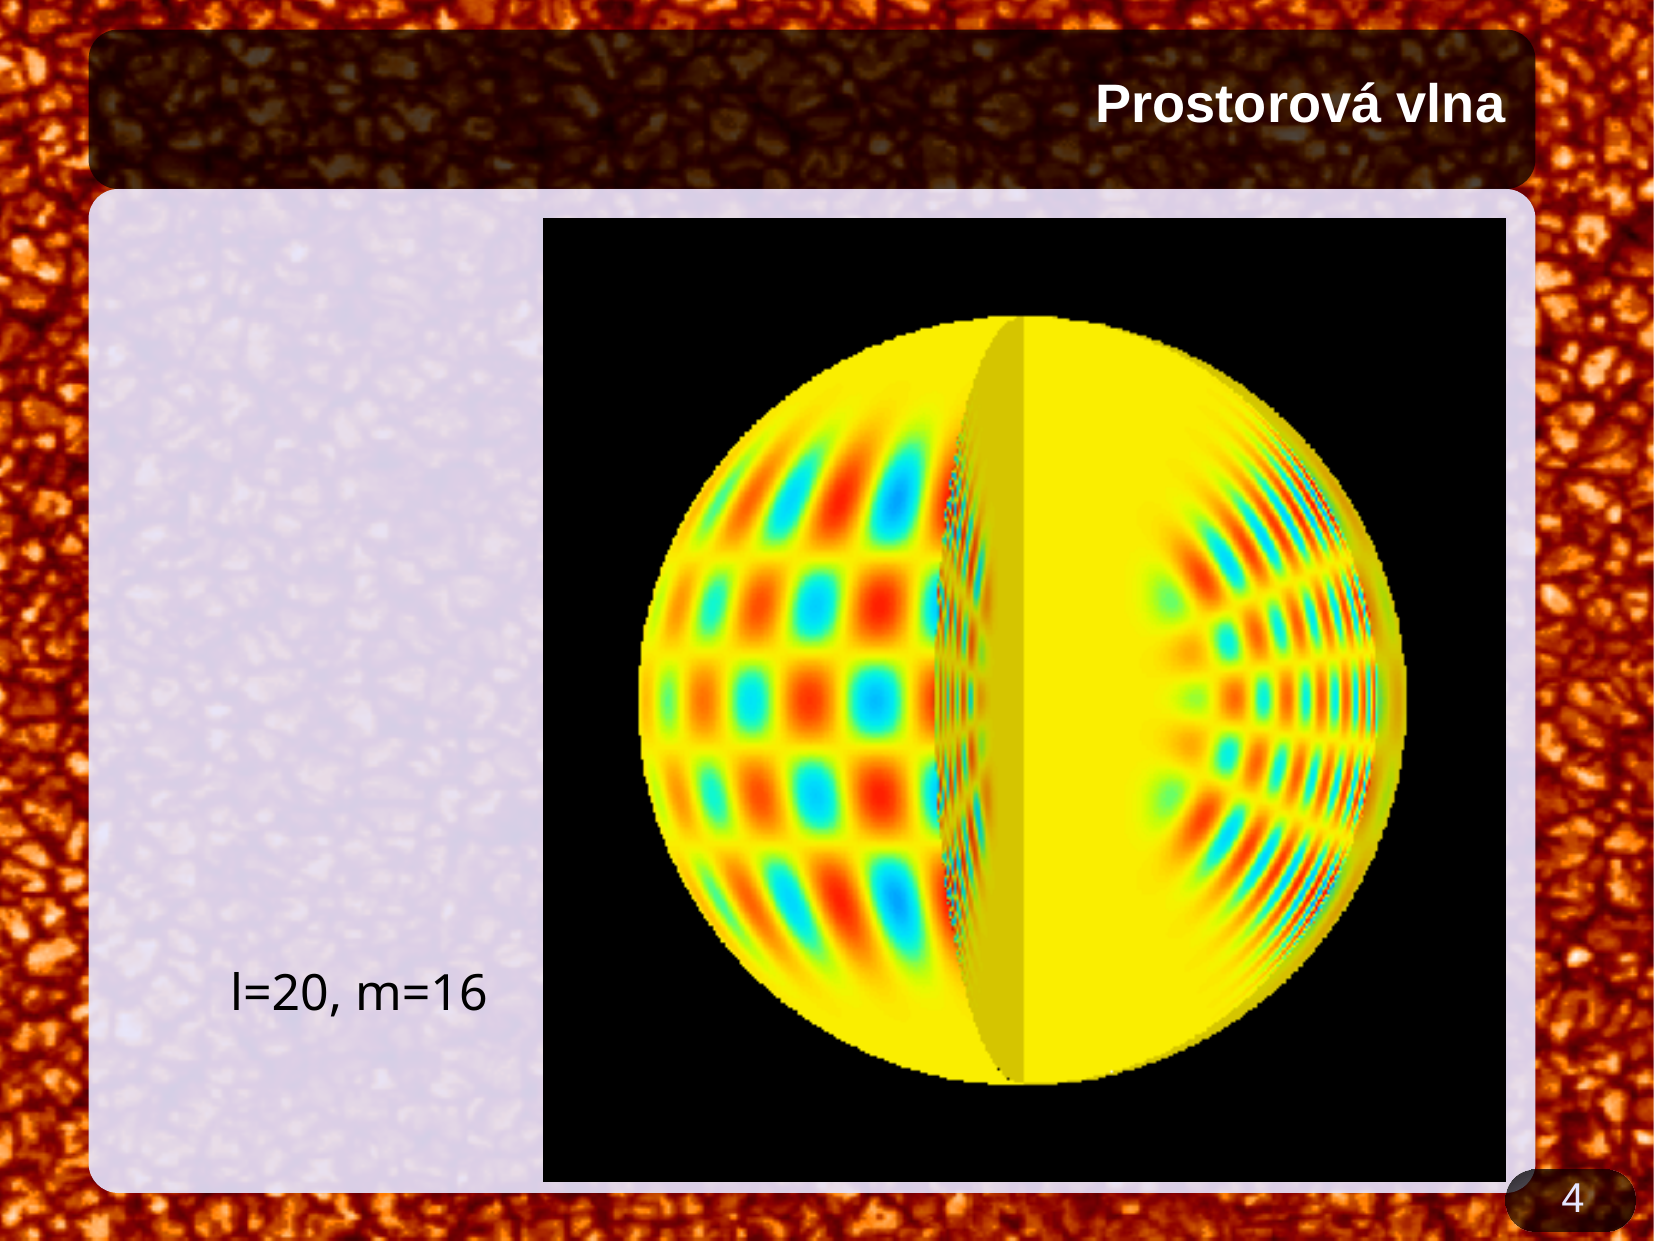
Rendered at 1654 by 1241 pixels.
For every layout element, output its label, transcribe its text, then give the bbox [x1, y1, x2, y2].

text_box l=20, m=16 [215, 948, 503, 1033]
picture [0, 0, 1654, 1241]
title Prostorová vlna [118, 59, 1506, 148]
